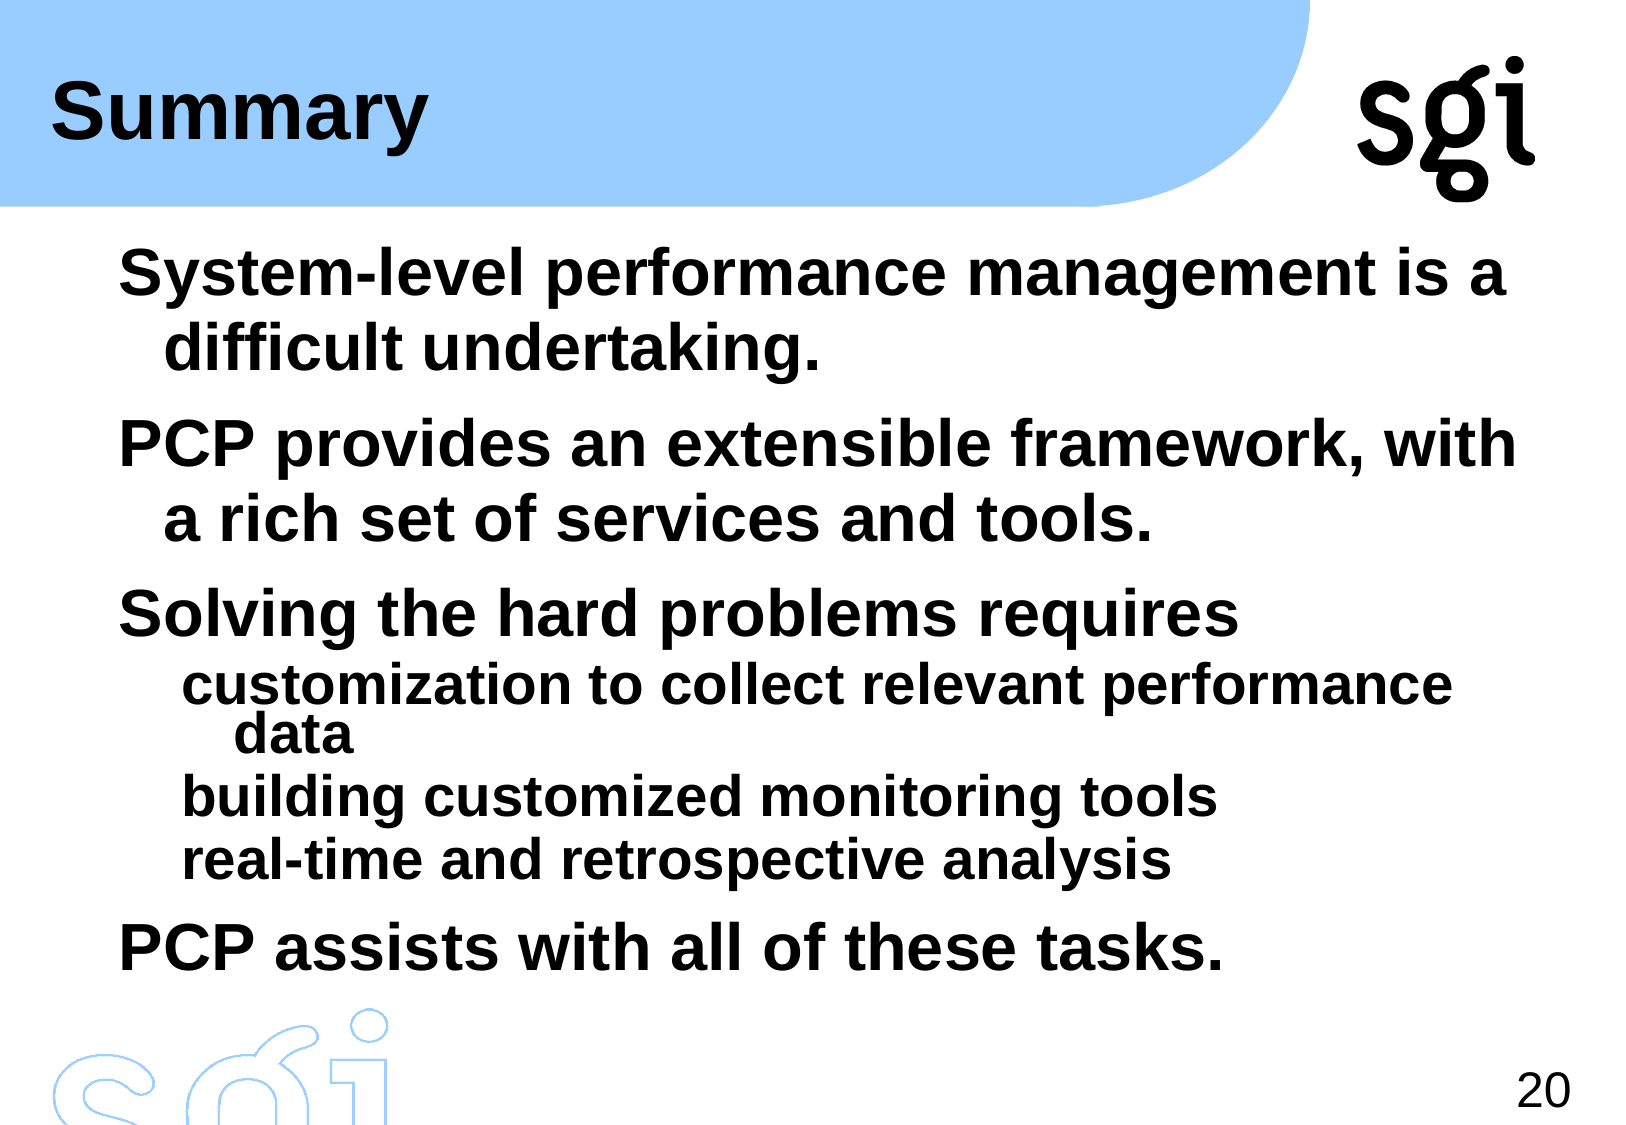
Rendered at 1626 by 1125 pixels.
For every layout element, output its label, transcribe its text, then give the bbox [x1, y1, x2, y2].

list System-level performance management is a difficult undertaking. PCP provides an extensible framework, with a rich set of services and tools. Solving the hard problems requires customization to collect relevant performance data building customized monitoring tools real-time and retrospective analysis PCP assists with all of these tasks. [87, 228, 1538, 1038]
title Summary [36, 33, 1318, 199]
